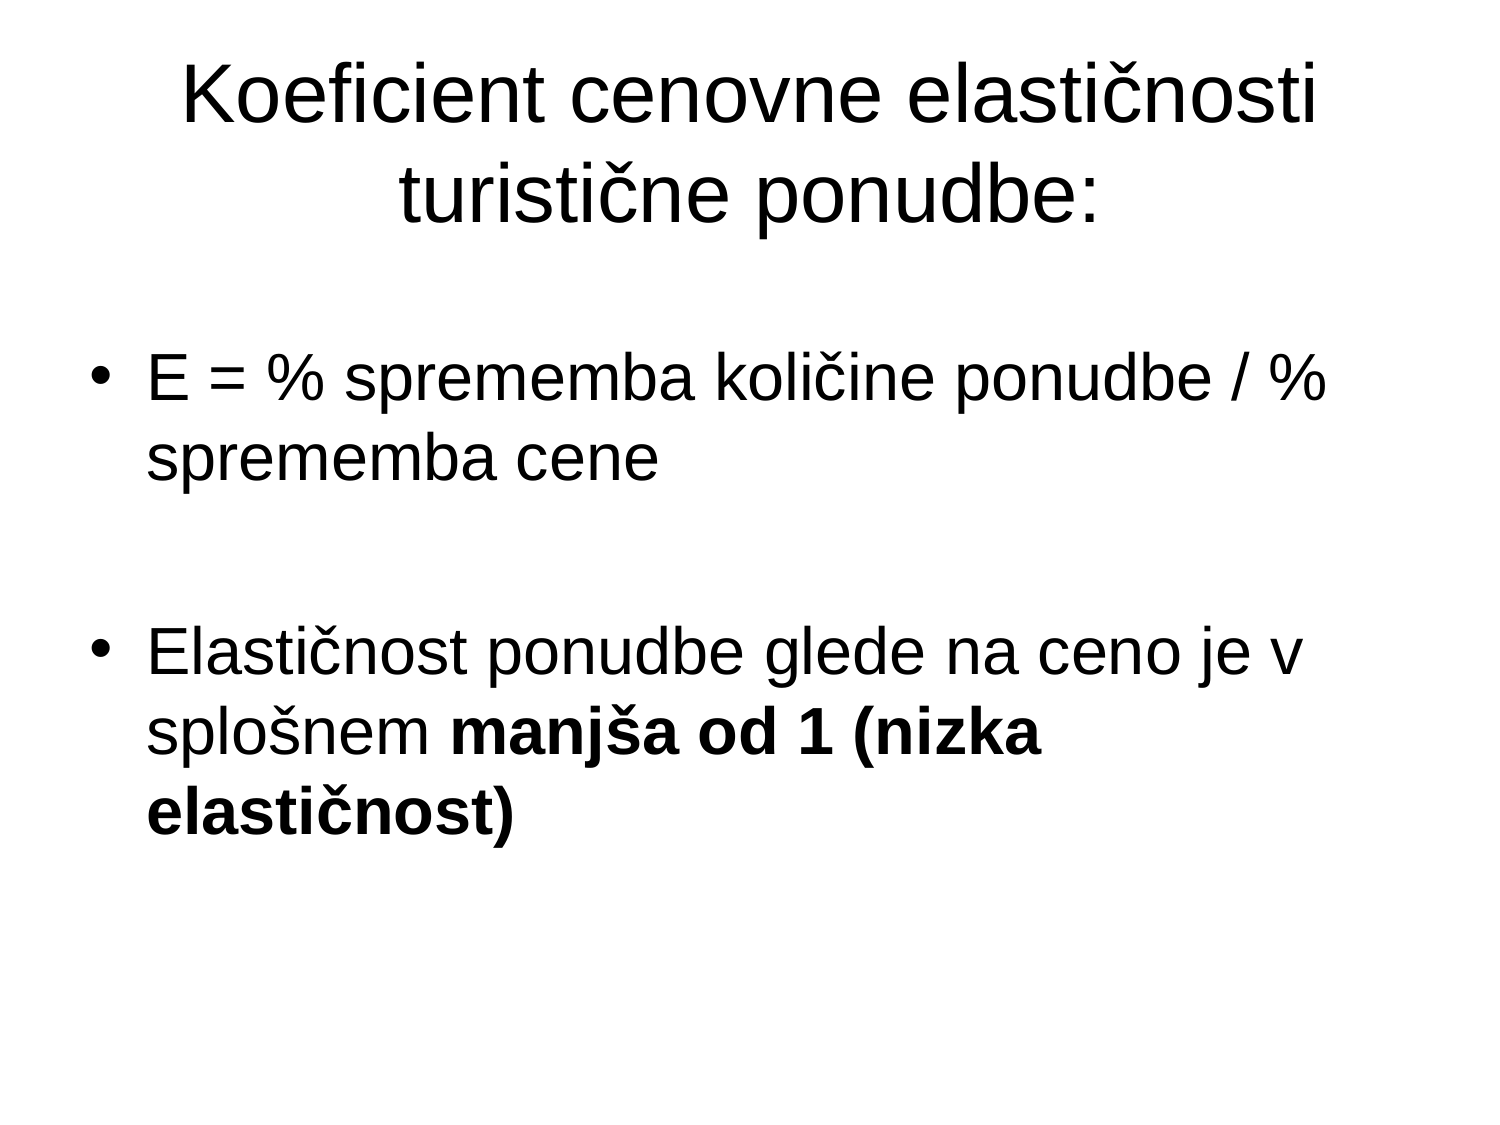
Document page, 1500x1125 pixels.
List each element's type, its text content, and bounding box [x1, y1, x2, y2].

title Koeficient cenovne elastičnosti turistične ponudbe: [75, 31, 1426, 247]
list E = % sprememba količine ponudbe / % sprememba cene Elastičnost ponudbe glede na ceno je v splošnem manjša od 1 (nizka elastičnost) [75, 326, 1426, 1006]
